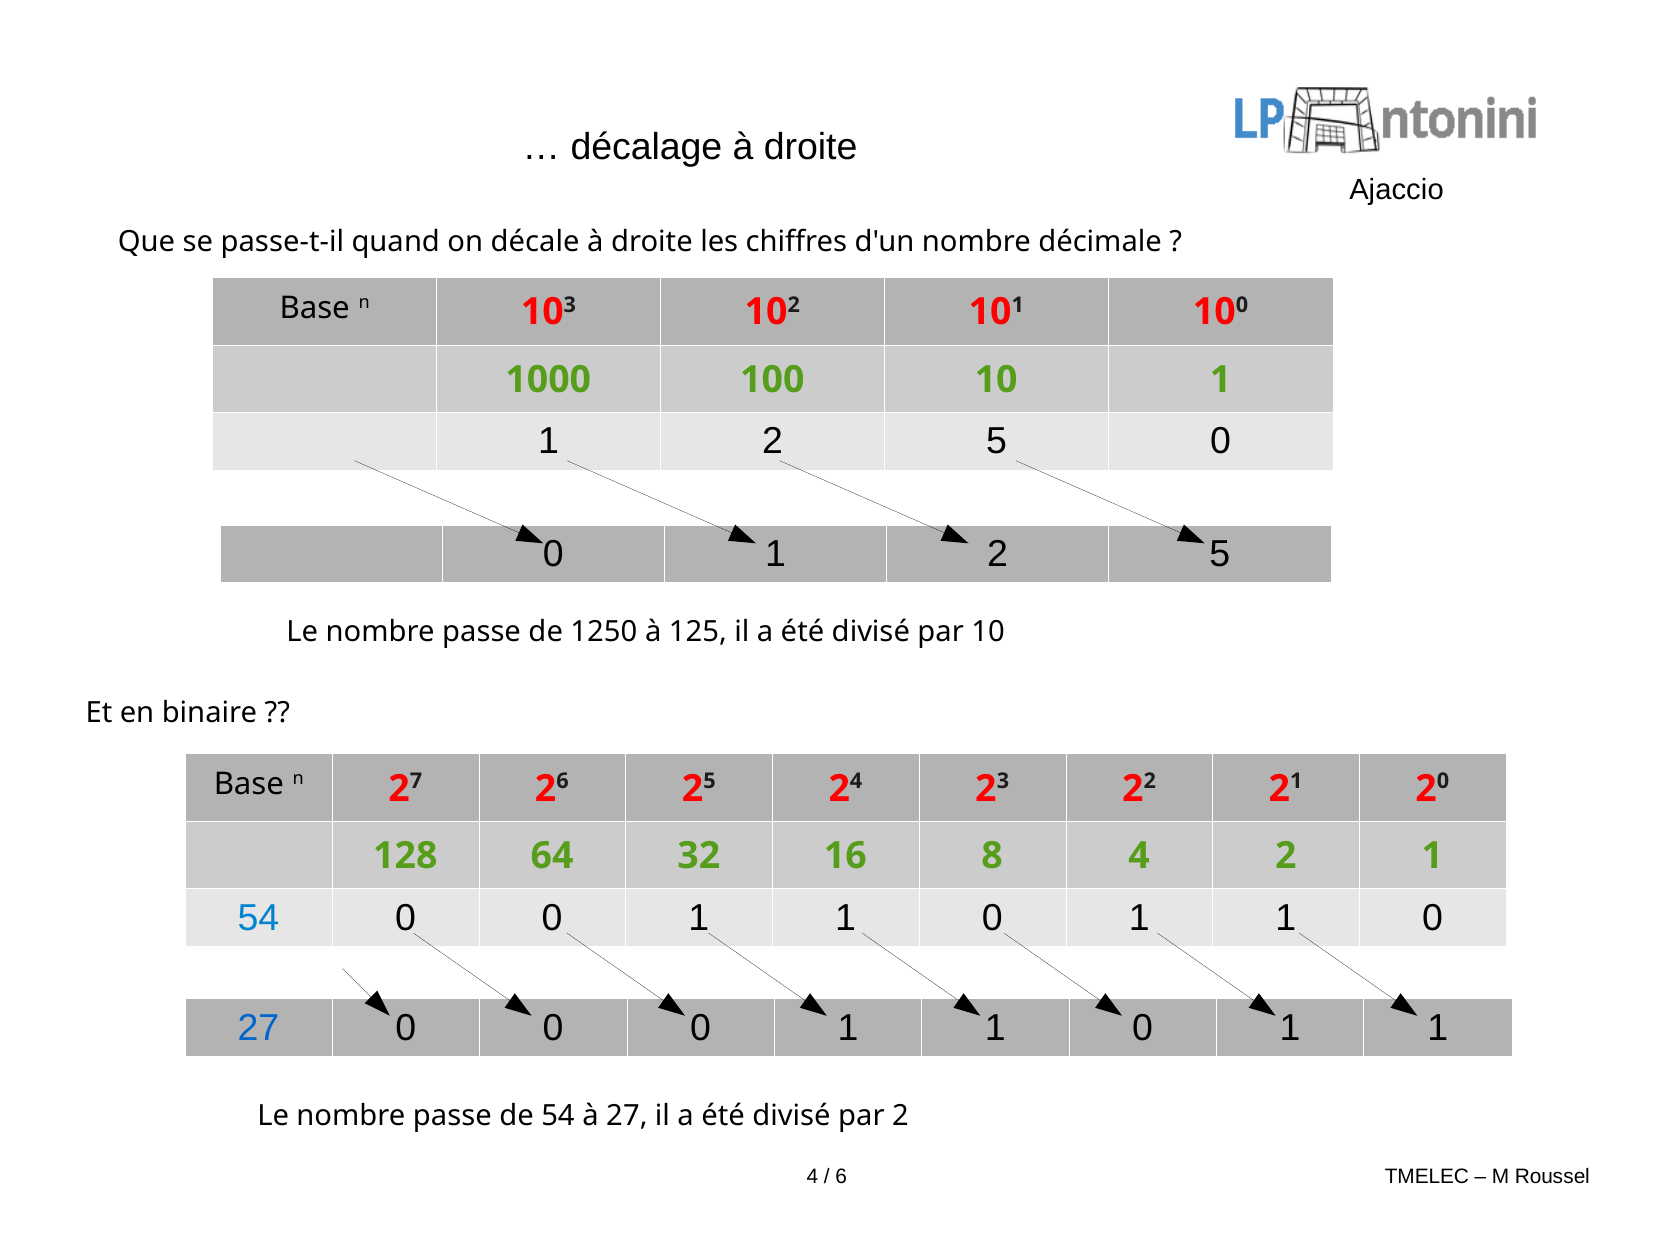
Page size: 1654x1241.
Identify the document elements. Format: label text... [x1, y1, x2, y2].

table_cell 1 [1109, 346, 1333, 412]
table_cell [213, 346, 436, 412]
table_header 27 [186, 999, 332, 1056]
table_header 0 [1070, 999, 1216, 1056]
table_cell 8 [920, 822, 1066, 888]
table_cell 4 [1067, 822, 1212, 888]
table_cell 1 [437, 413, 660, 470]
table_header 103 [437, 278, 660, 345]
table_header 1 [922, 999, 1069, 1056]
picture [1228, 82, 1548, 160]
table_header 26 [480, 754, 625, 821]
table_header 2 [887, 526, 1108, 582]
table_cell 1000 [437, 346, 660, 412]
table_cell 5 [885, 413, 1108, 470]
table_header 102 [661, 278, 884, 345]
table_header 101 [885, 278, 1108, 345]
table_cell 0 [333, 889, 479, 946]
table_cell 16 [773, 822, 919, 888]
table_cell 54 [186, 889, 332, 946]
table_cell 10 [885, 346, 1108, 412]
text_box Que se passe-t-il quand on décale à droite les chiffres d'un nombre décimale ? [103, 212, 1430, 269]
table_header 23 [920, 754, 1066, 821]
text_box … décalage à droite [507, 118, 1004, 187]
table_header 21 [1213, 754, 1359, 821]
table_header 5 [1109, 526, 1331, 582]
table_cell 1 [626, 889, 772, 946]
table_header 1 [665, 526, 886, 582]
table_header 1 [1364, 999, 1512, 1056]
table_header 0 [480, 999, 627, 1056]
table_cell 2 [1213, 822, 1359, 888]
table_cell 0 [920, 889, 1066, 946]
text_box TMELEC – M Roussel [1370, 1157, 1607, 1206]
table_header 100 [1109, 278, 1333, 345]
table_header 27 [333, 754, 479, 821]
table_cell 64 [480, 822, 625, 888]
table_cell [213, 413, 436, 470]
table_header 24 [773, 754, 919, 821]
table_header 0 [628, 999, 774, 1056]
table_header 22 [1067, 754, 1212, 821]
table_cell 0 [1360, 889, 1506, 946]
table_header 20 [1360, 754, 1506, 821]
table_header 1 [719, 526, 734, 531]
text_box Et en binaire ?? [70, 683, 461, 752]
table_cell 32 [626, 822, 772, 888]
table_header 25 [626, 754, 772, 821]
table_cell 128 [333, 822, 479, 888]
table_header 1 [1217, 999, 1363, 1056]
text_box Le nombre passe de 54 à 27, il a été divisé par 2 [242, 1086, 1247, 1158]
table_cell 1 [773, 889, 919, 946]
table_cell 100 [661, 346, 884, 412]
table_cell 1 [1213, 889, 1359, 946]
table_header 1 [775, 999, 921, 1056]
table_header 0 [333, 999, 479, 1056]
table_header 0 [443, 526, 664, 582]
table_cell 1 [1067, 889, 1212, 946]
table_header Base n [186, 754, 332, 821]
table_header 2 [932, 526, 946, 532]
table_cell 1 [1360, 822, 1506, 888]
text_box Ajaccio [1334, 165, 1465, 213]
text_box 4 / 6 [779, 1157, 875, 1205]
table_header 5 [1168, 526, 1182, 531]
table_cell 0 [1109, 413, 1333, 470]
table_cell 0 [480, 889, 625, 946]
table_header Base n [213, 278, 436, 345]
text_box Le nombre passe de 1250 à 125, il a été divisé par 10 [271, 602, 1276, 674]
table_header 0 [507, 526, 521, 532]
table_header [221, 526, 442, 582]
table_cell [186, 822, 332, 888]
table_cell 2 [661, 413, 884, 470]
